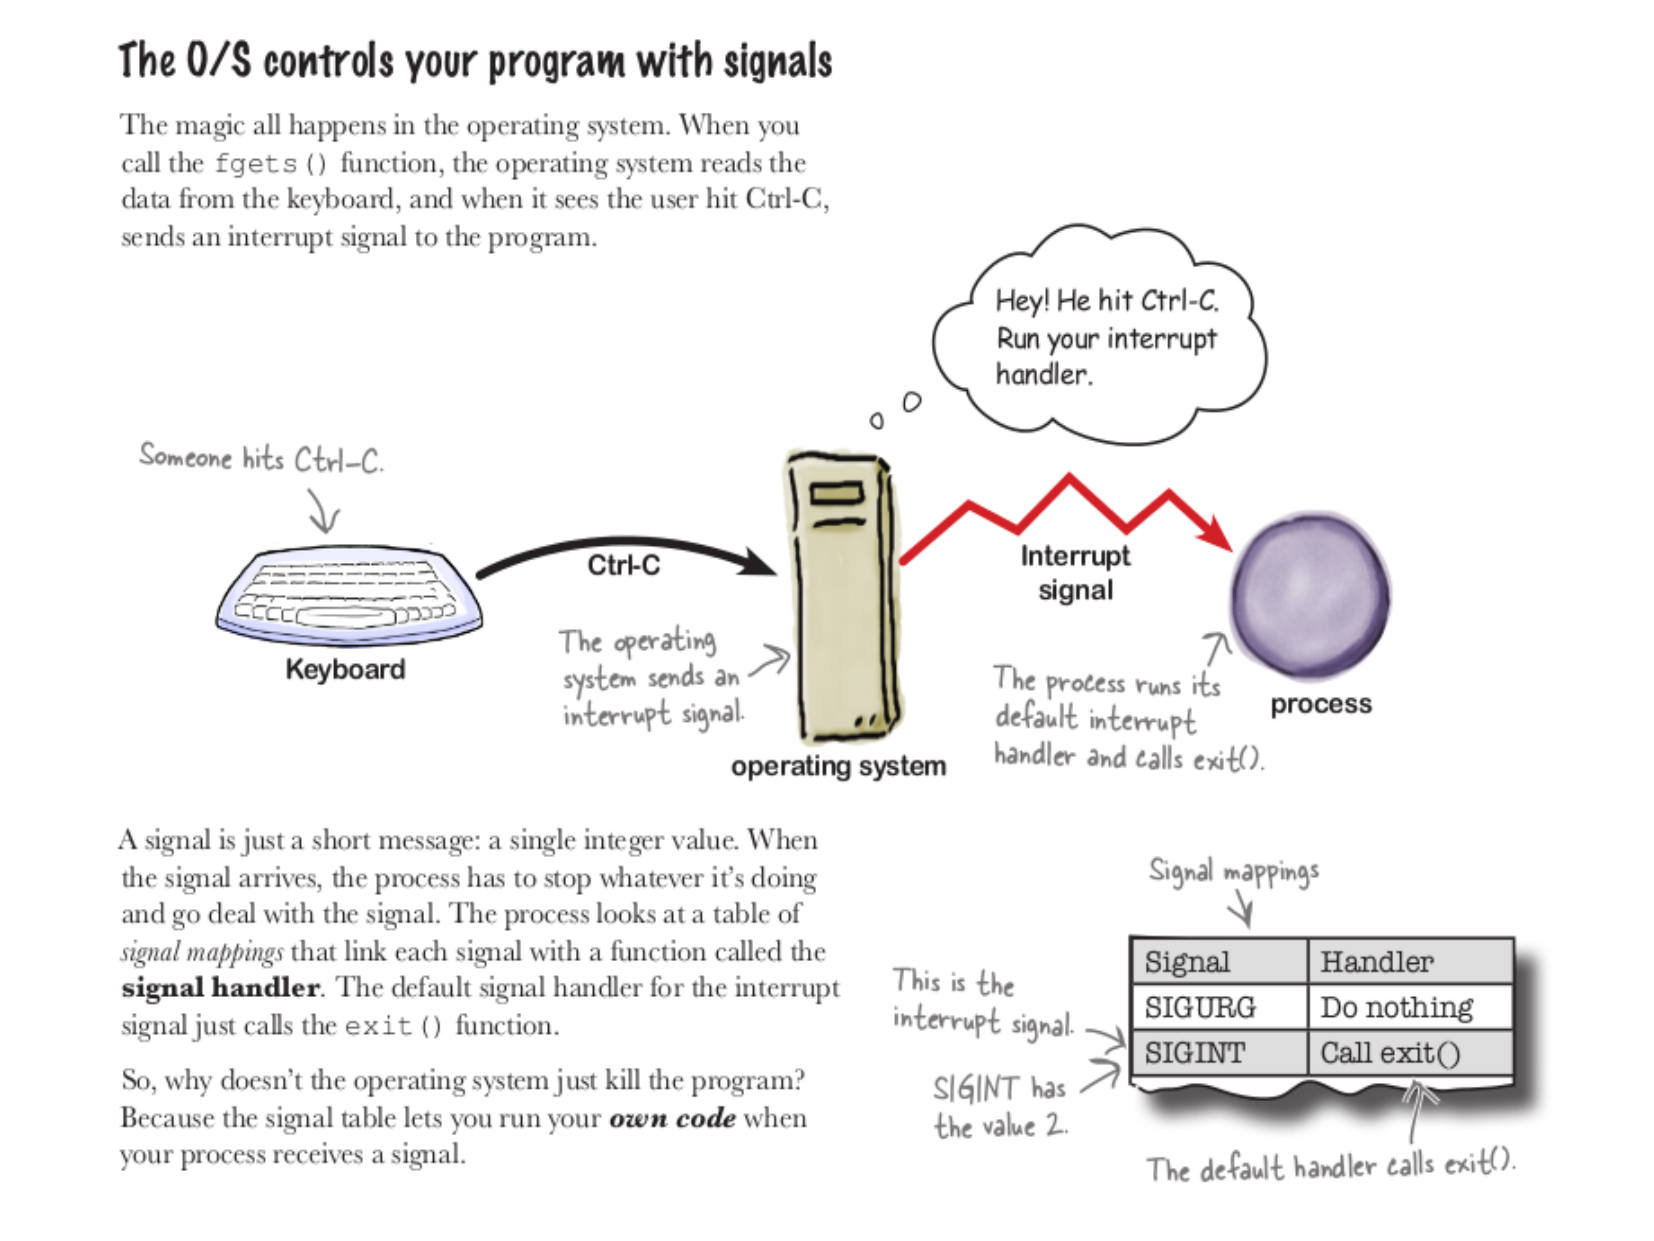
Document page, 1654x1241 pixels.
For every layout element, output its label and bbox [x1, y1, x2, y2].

picture [59, 23, 1571, 1205]
